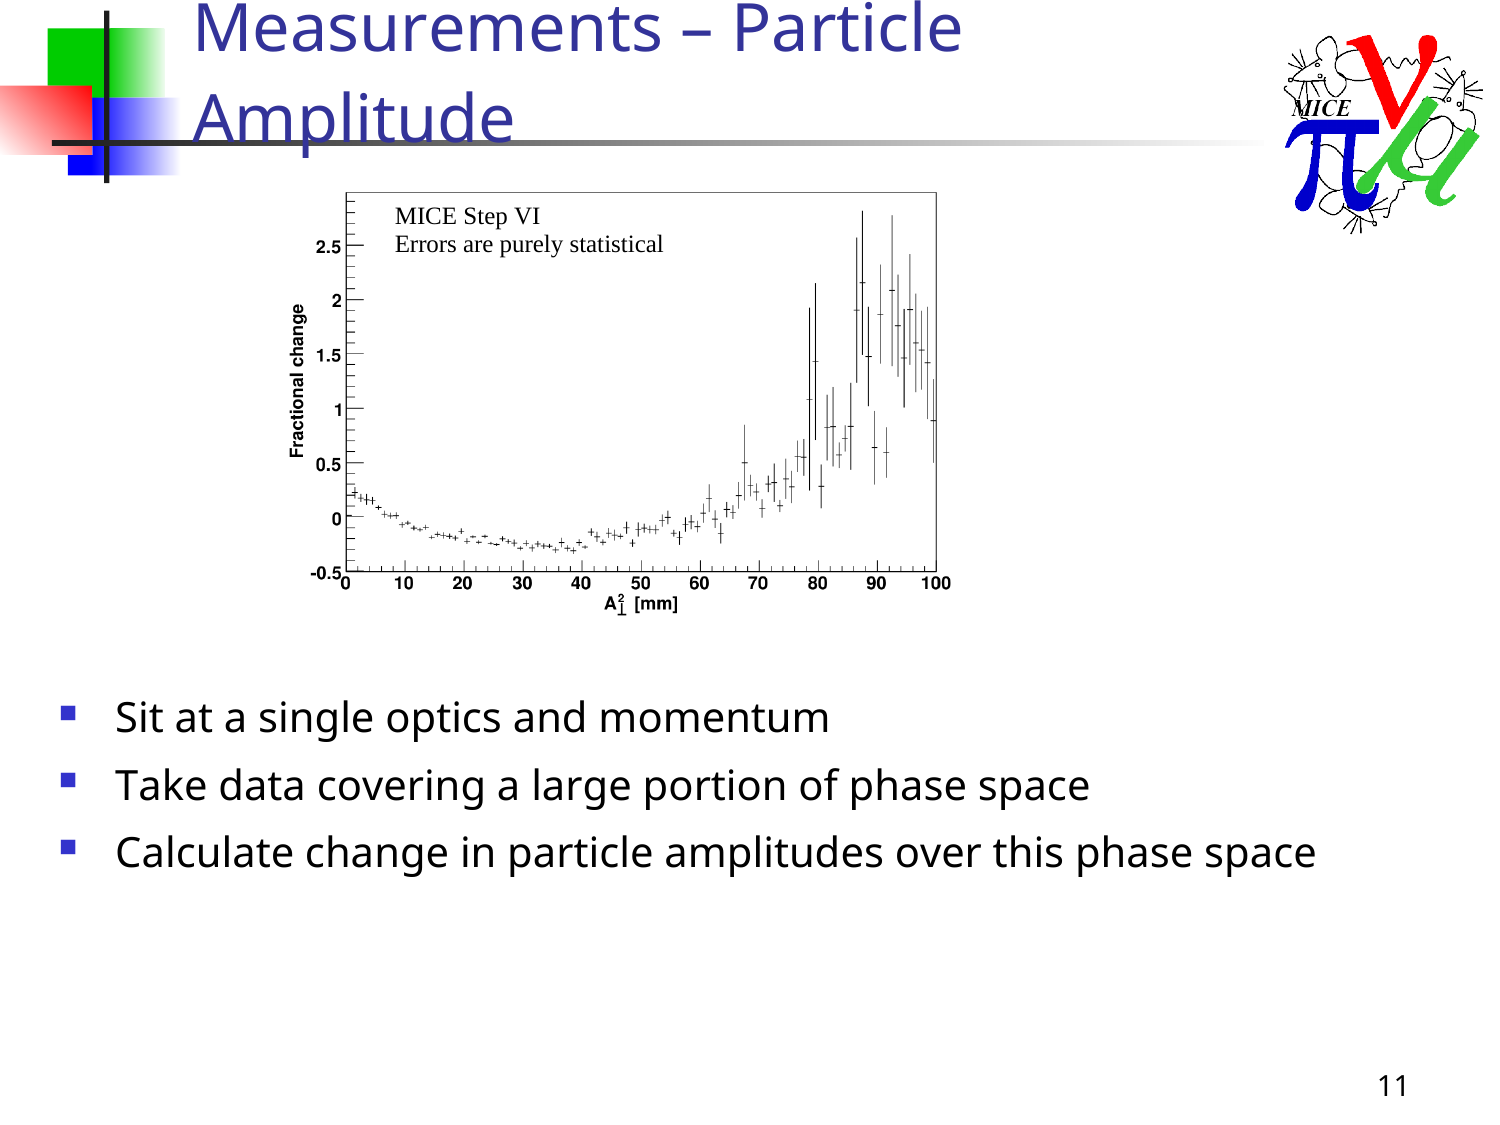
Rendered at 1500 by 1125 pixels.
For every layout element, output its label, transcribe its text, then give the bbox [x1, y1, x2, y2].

list Sit at a single optics and momentum Take data covering a large portion of phase space Calculate change in particle amplitudes over this phase space [59, 687, 1495, 945]
picture [1264, 5, 1500, 251]
text_box MICE Step VI Errors are purely statistical [379, 194, 680, 266]
picture [273, 170, 975, 624]
title Measurements – Particle Amplitude [191, 0, 1270, 178]
